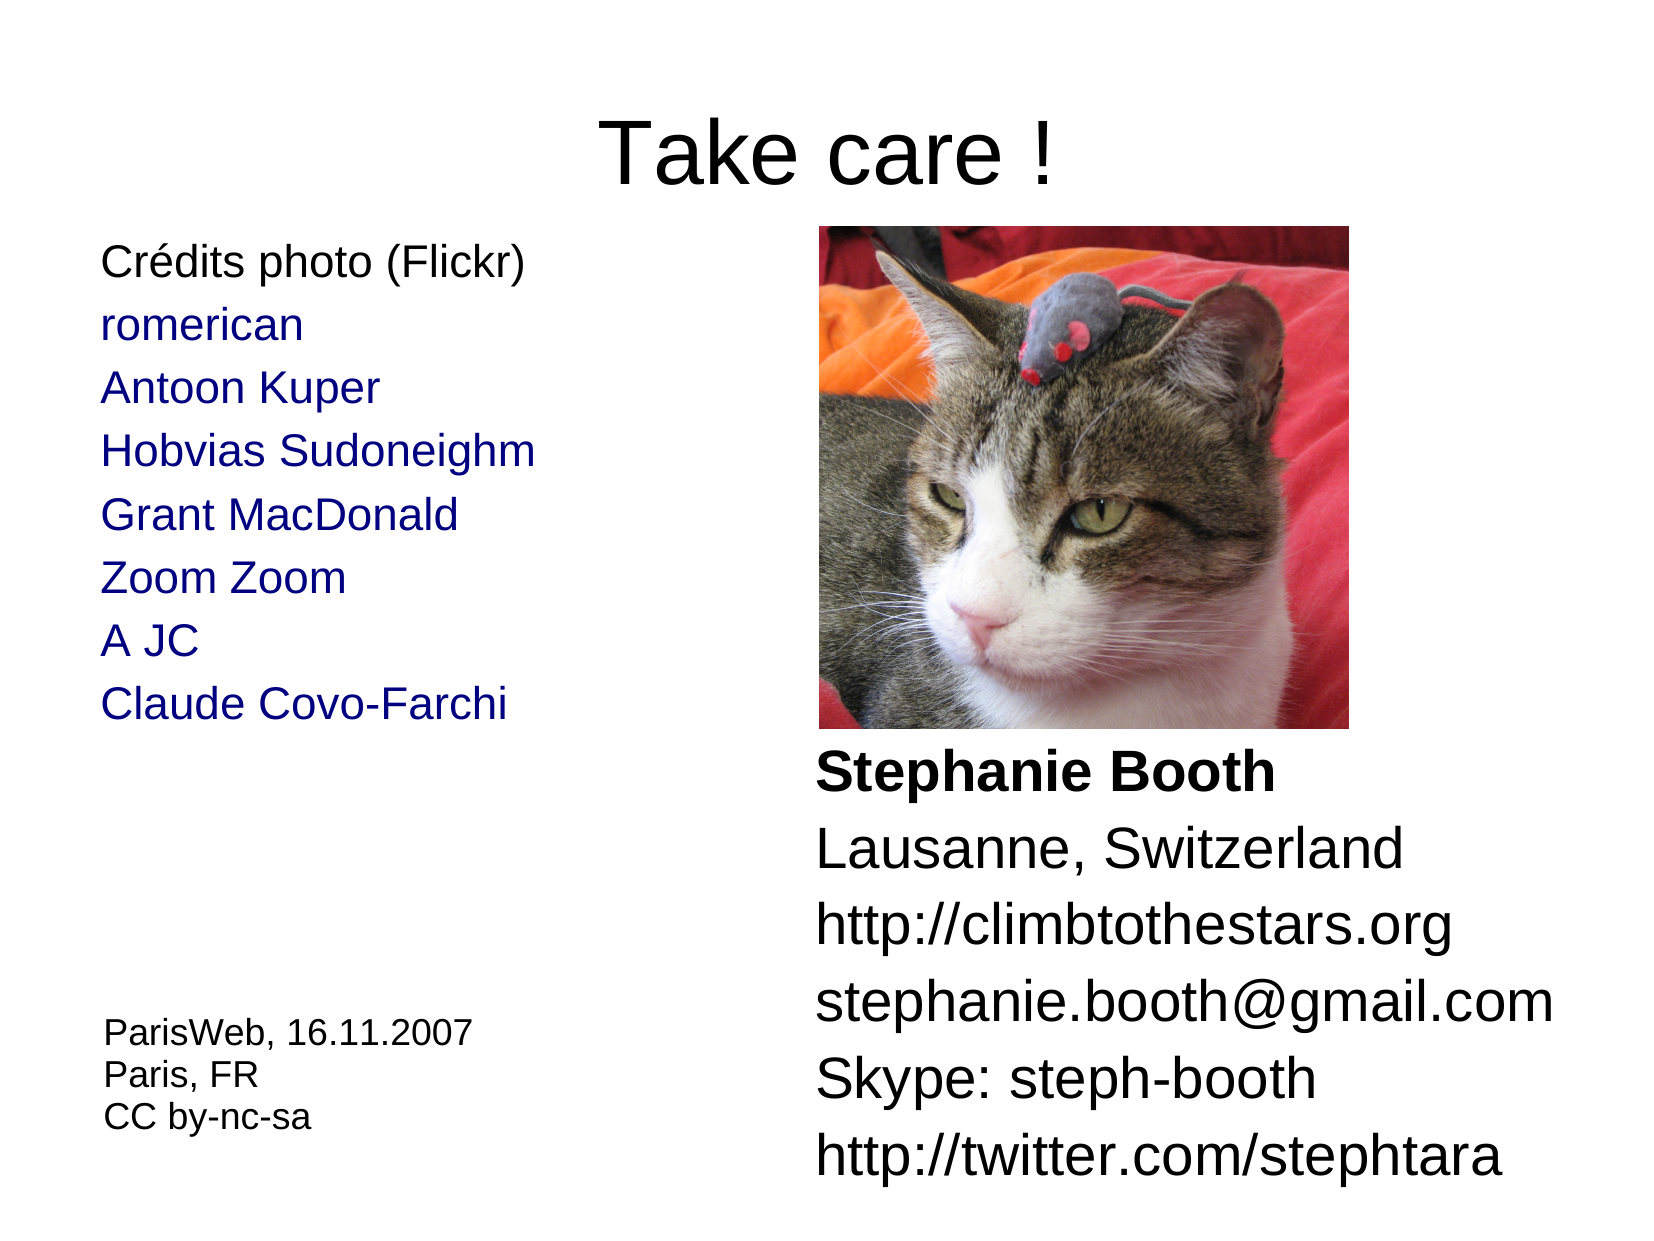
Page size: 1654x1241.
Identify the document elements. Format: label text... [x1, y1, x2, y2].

list Crédits photo (Flickr) romerican Antoon Kuper Hobvias Sudoneighm Grant MacDonald Zoom Zoom A JC Claude Covo-Farchi [82, 236, 650, 1109]
title Take care ! [82, 49, 1571, 257]
picture [819, 226, 1349, 729]
text_box ParisWeb, 16.11.2007 Paris, FR CC by-nc-sa [88, 1003, 562, 1146]
list Stephanie Booth Lausanne, Switzerland http://climbtothestars.org stephanie.booth@gmail.com Skype: steph-booth http://twitter.com/stephtara [797, 265, 1595, 1215]
